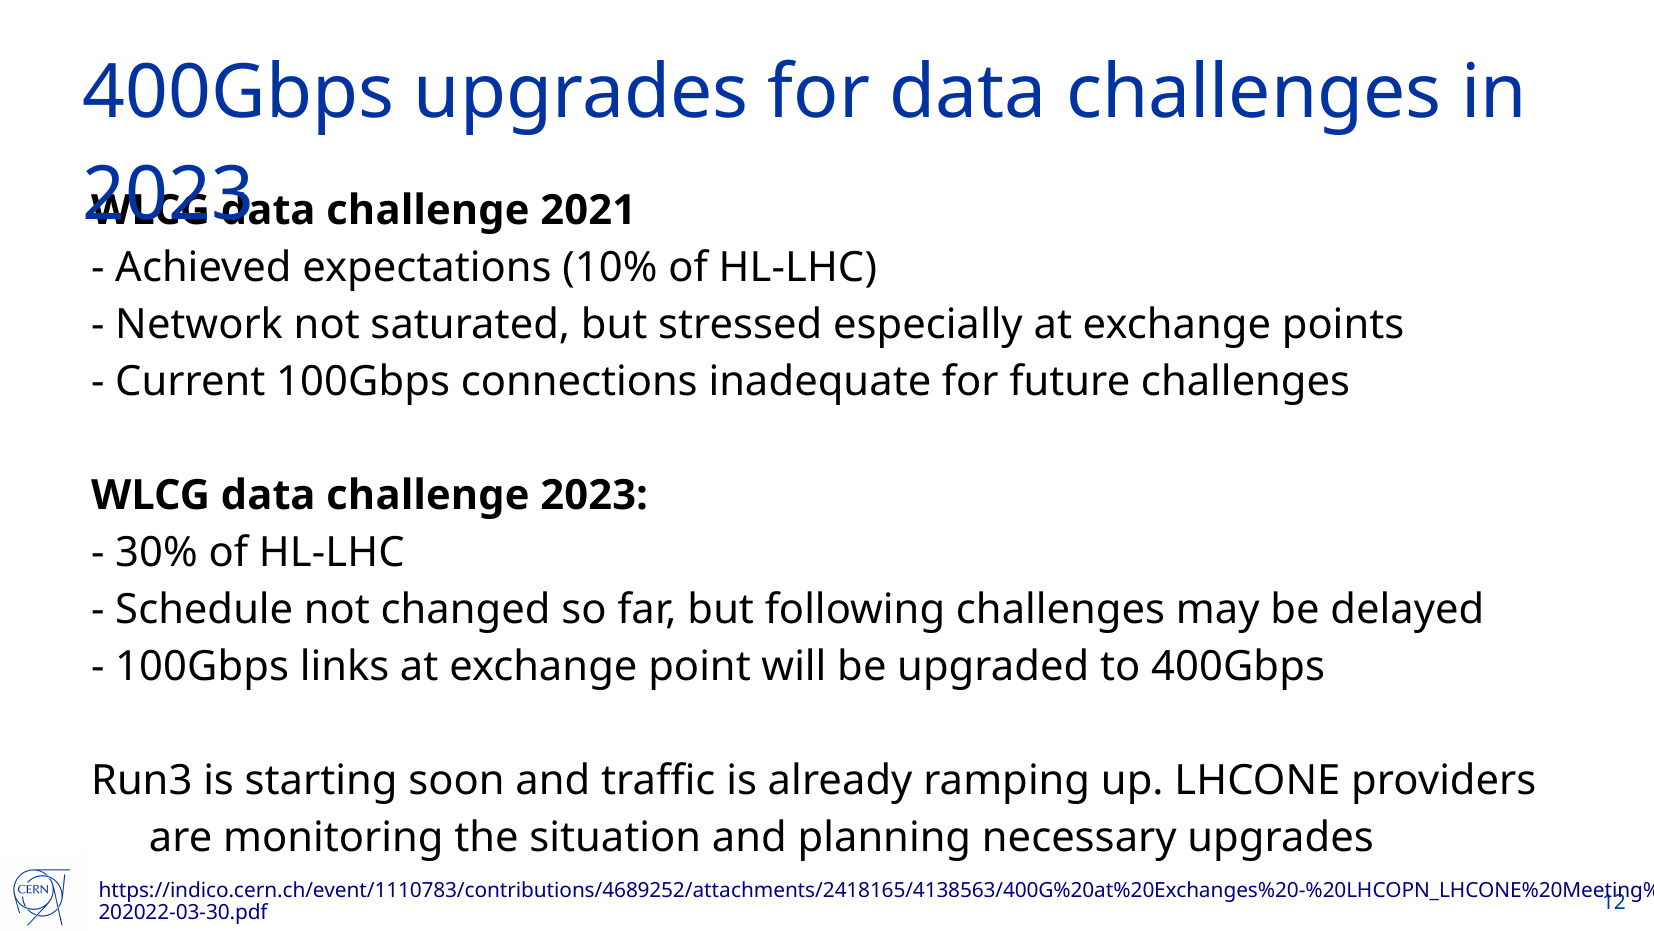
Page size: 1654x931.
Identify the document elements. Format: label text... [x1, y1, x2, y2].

picture [0, 850, 127, 931]
text_box https://indico.cern.ch/event/1110783/contributions/4689252/attachments/2418165/4138563/400G%20at%20Exchanges%20-%20LHCOPN_LHCONE%20Meeting%202022-03-30.pdf [83, 867, 1654, 931]
title 400Gbps upgrades for data challenges in 2023 [82, 37, 1571, 247]
text_box WLCG data challenge 2021 - Achieved expectations (10% of HL-LHC) - Network not saturated, but stressed especially at exchange points - Current 100Gbps connections inadequate for future challenges WLCG data challenge 2023: - 30% of HL-LHC - Schedule not changed so far, but following challenges may be delayed - 100Gbps links at exchange point will be upgraded to 400Gbps Run3 is starting soon and traffic is already ramping up. LHCONE providers are monitoring the situation and planning necessary upgrades [76, 172, 1601, 817]
